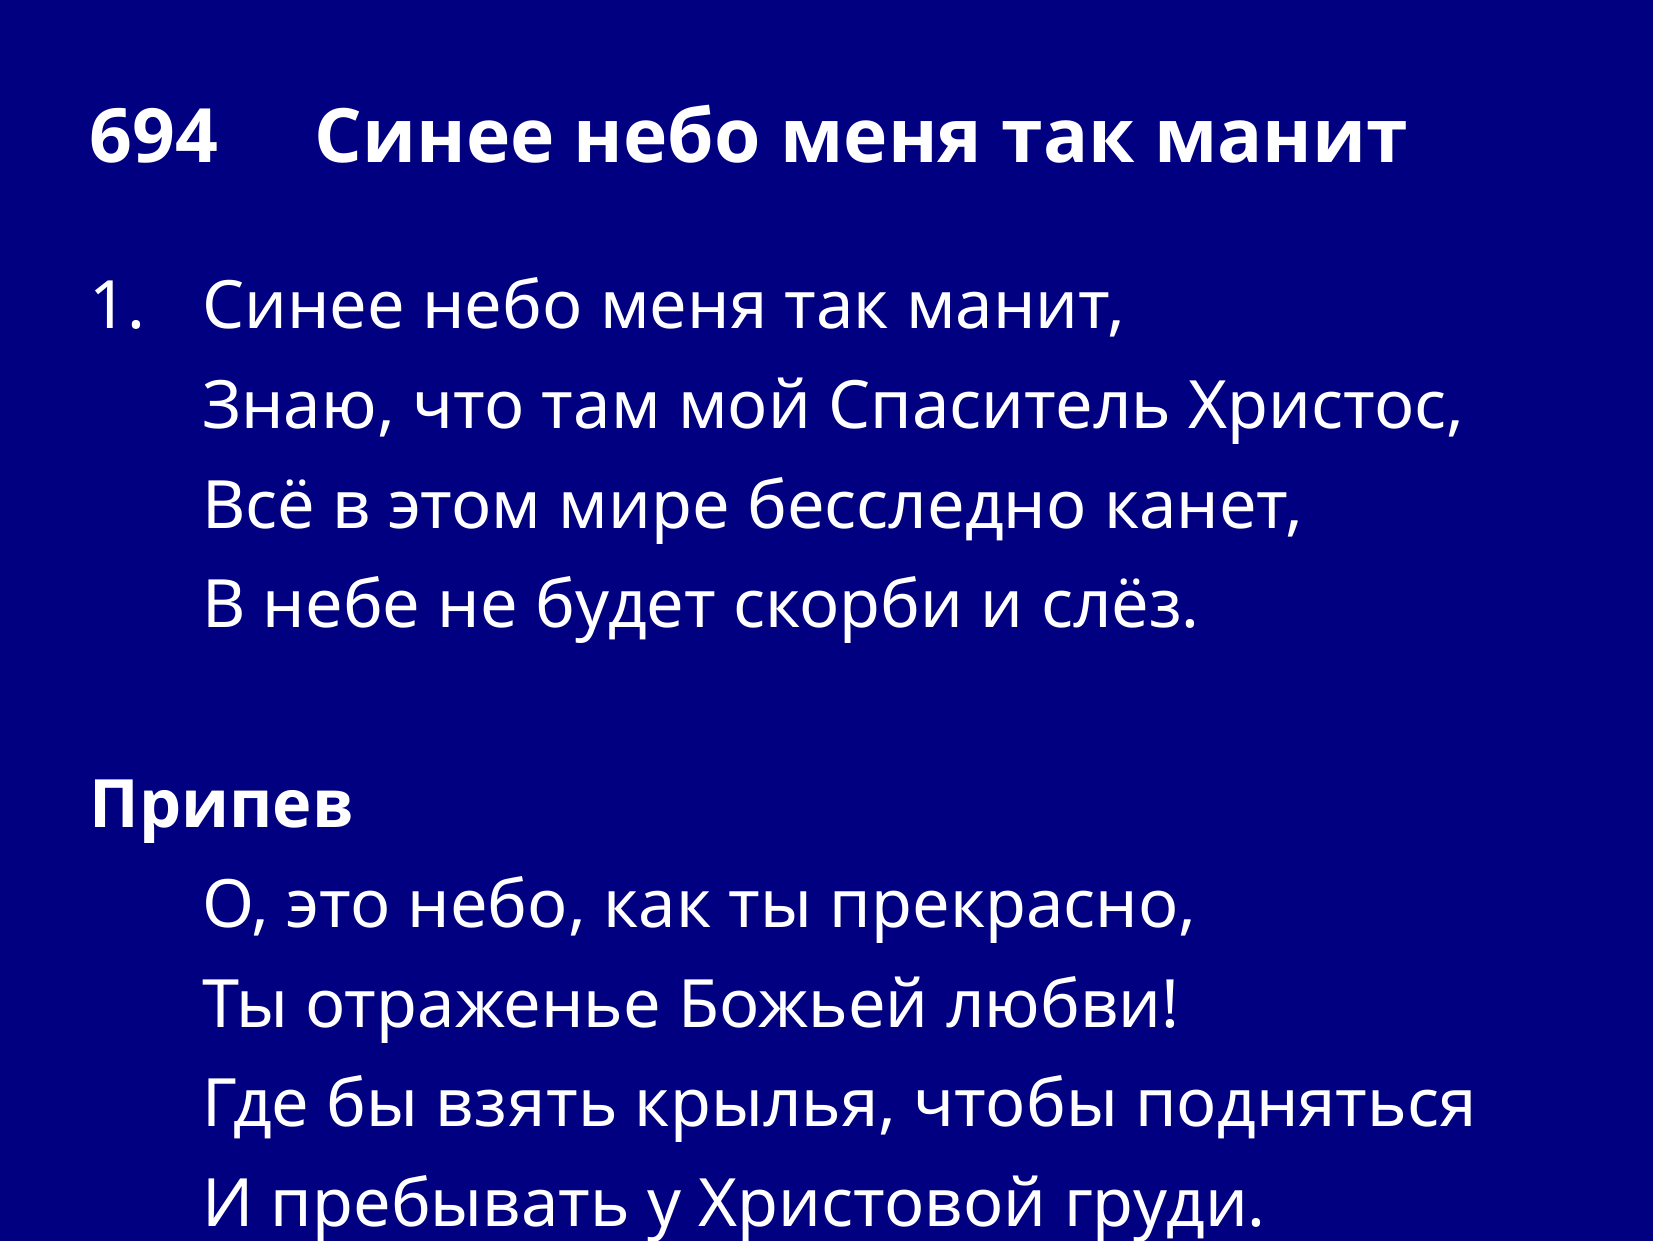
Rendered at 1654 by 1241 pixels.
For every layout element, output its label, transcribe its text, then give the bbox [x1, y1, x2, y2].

text_box 694 Синее небо меня так манит [75, 75, 1576, 188]
text_box 1. Синее небо меня так манит, Знаю, что там мой Спаситель Христос, Всё в этом мире бесследно канет, В небе не будет скорби и слёз. Припев О, это небо, как ты прекрасно, Ты отраженье Божьей любви! Где бы взять крылья, чтобы подняться И пребывать у Христовой груди. [75, 150, 1653, 1163]
